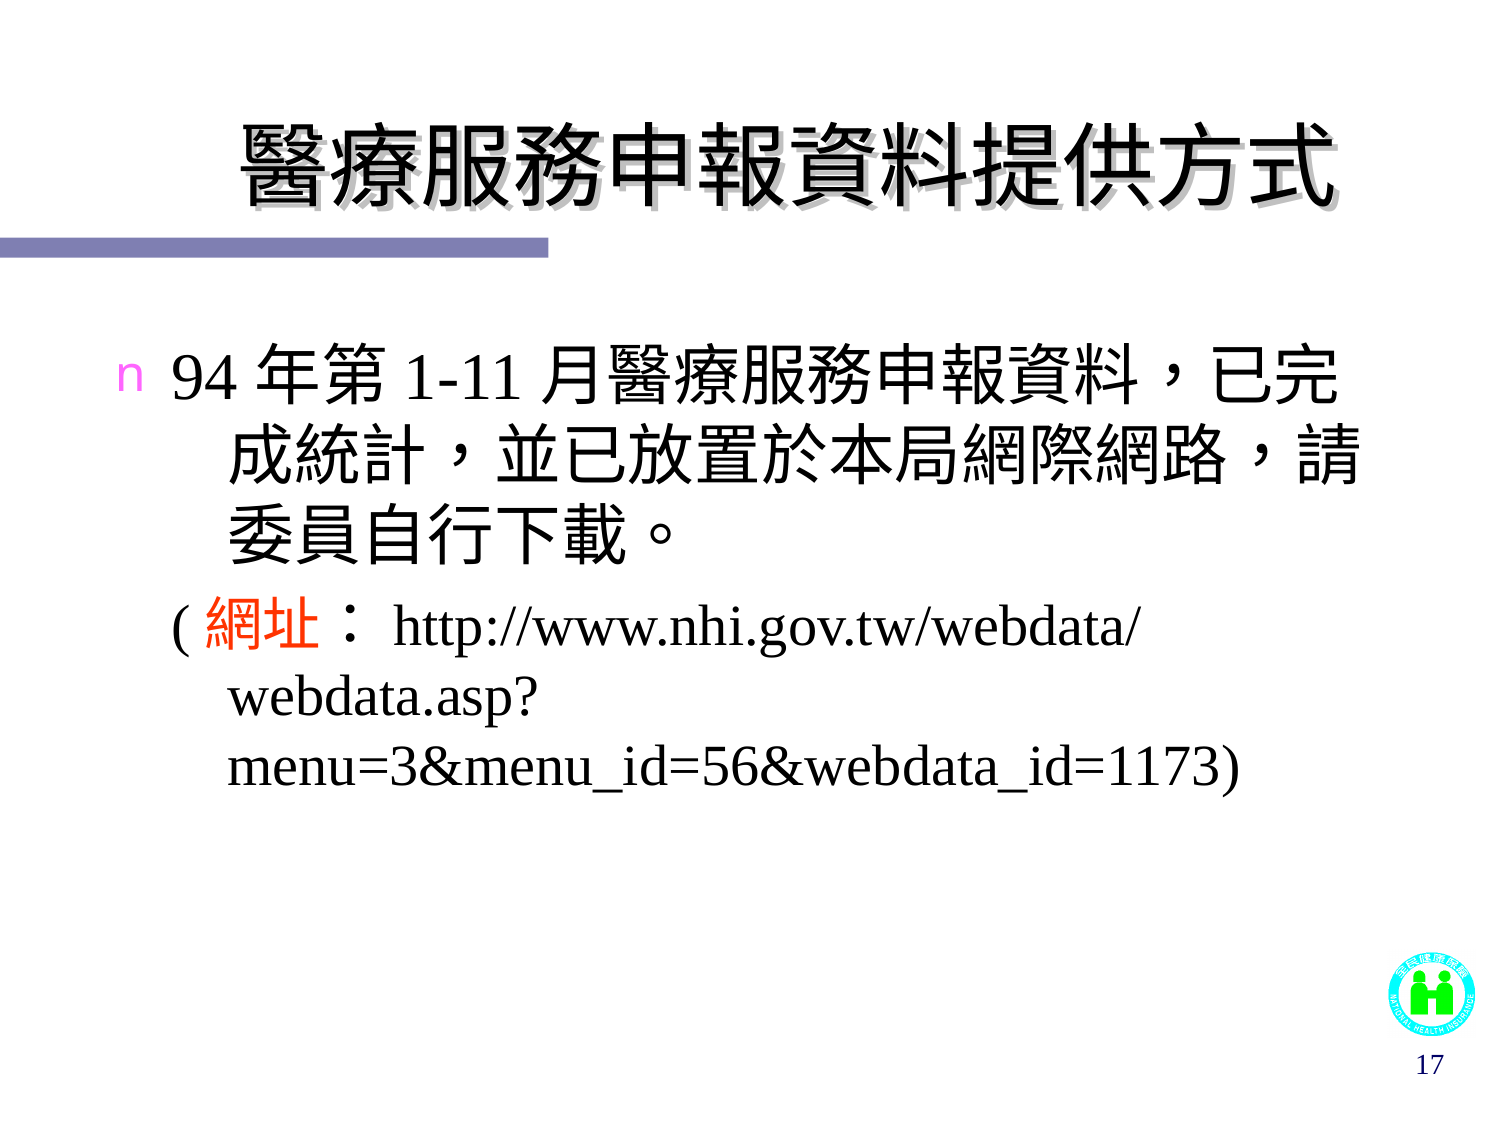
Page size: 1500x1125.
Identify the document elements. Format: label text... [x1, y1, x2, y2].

title 醫療服務申報資料提供方式 [150, 37, 1426, 225]
list 94年第1-11月醫療服務申報資料，已完成統計，並已放置於本局網際網路，請委員自行下載。 (網址：http://www.nhi.gov.tw/webdata/webdata.asp?menu=3&menu_id=56&webdata_id=1173) [99, 324, 1413, 1025]
text_box [1400, 1037, 1476, 1125]
